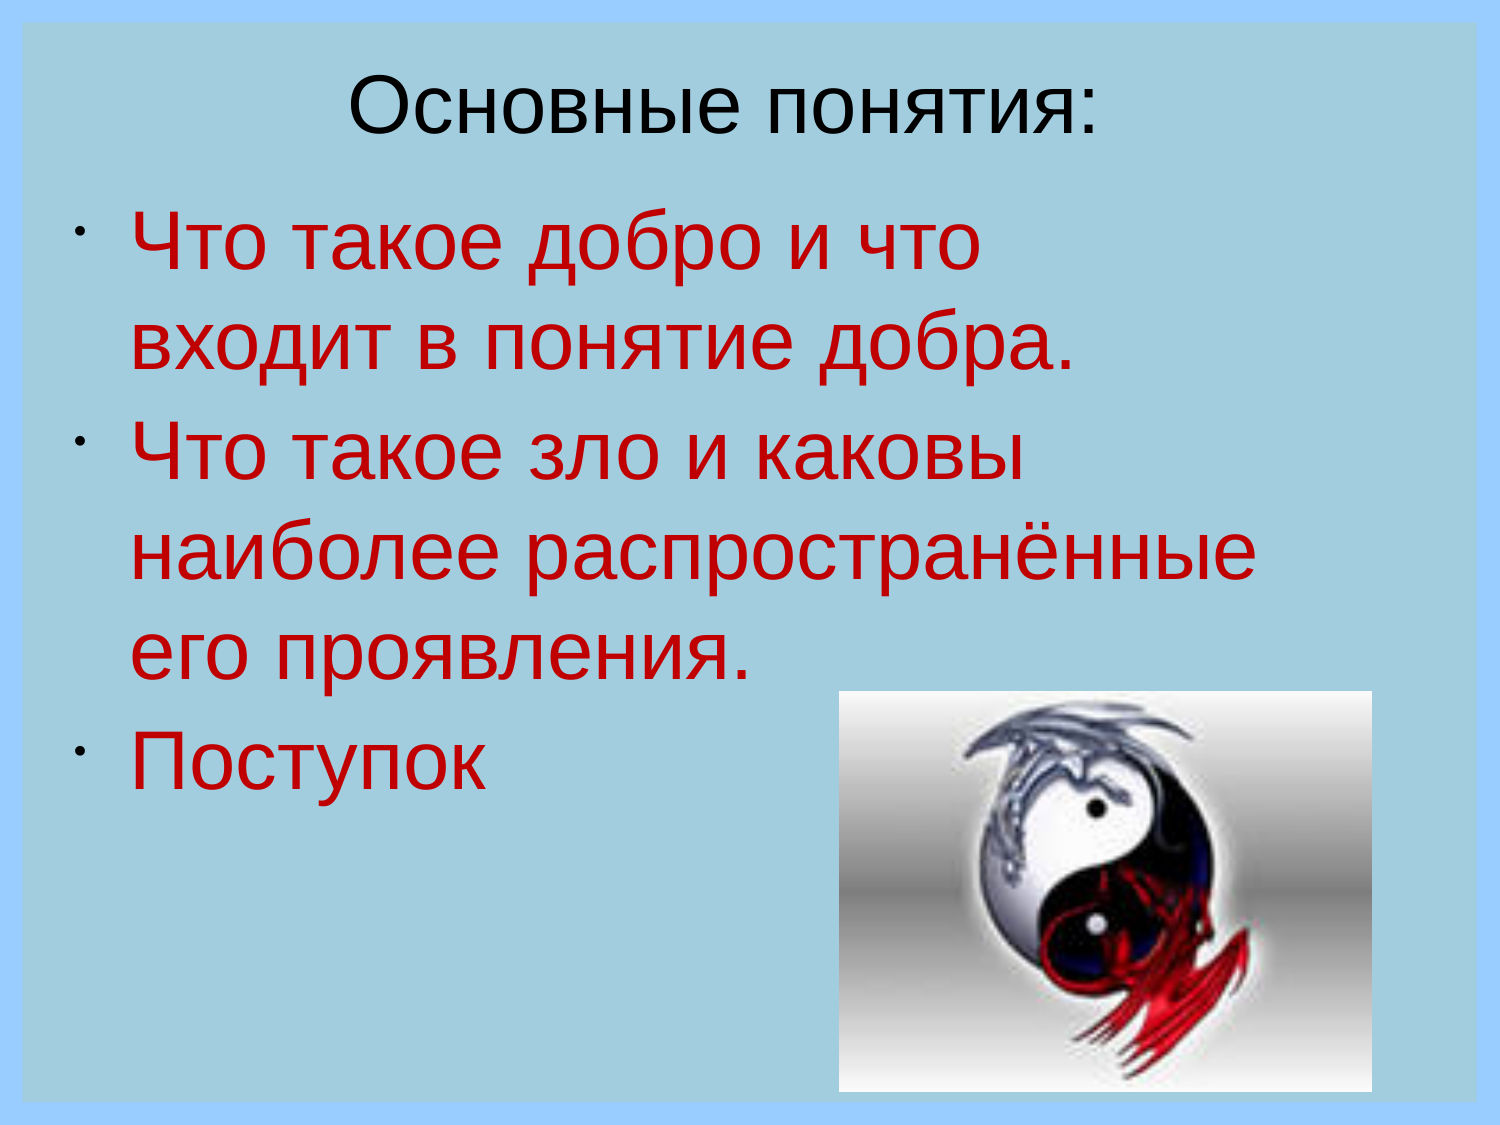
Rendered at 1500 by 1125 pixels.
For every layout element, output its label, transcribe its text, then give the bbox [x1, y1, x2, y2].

list Что такое добро и что входит в понятие добра. Что такое зло и каковы наиболее распространённые его проявления. Поступок [59, 178, 1282, 886]
picture [839, 691, 1372, 1092]
title Основные понятия: [206, 42, 1243, 178]
